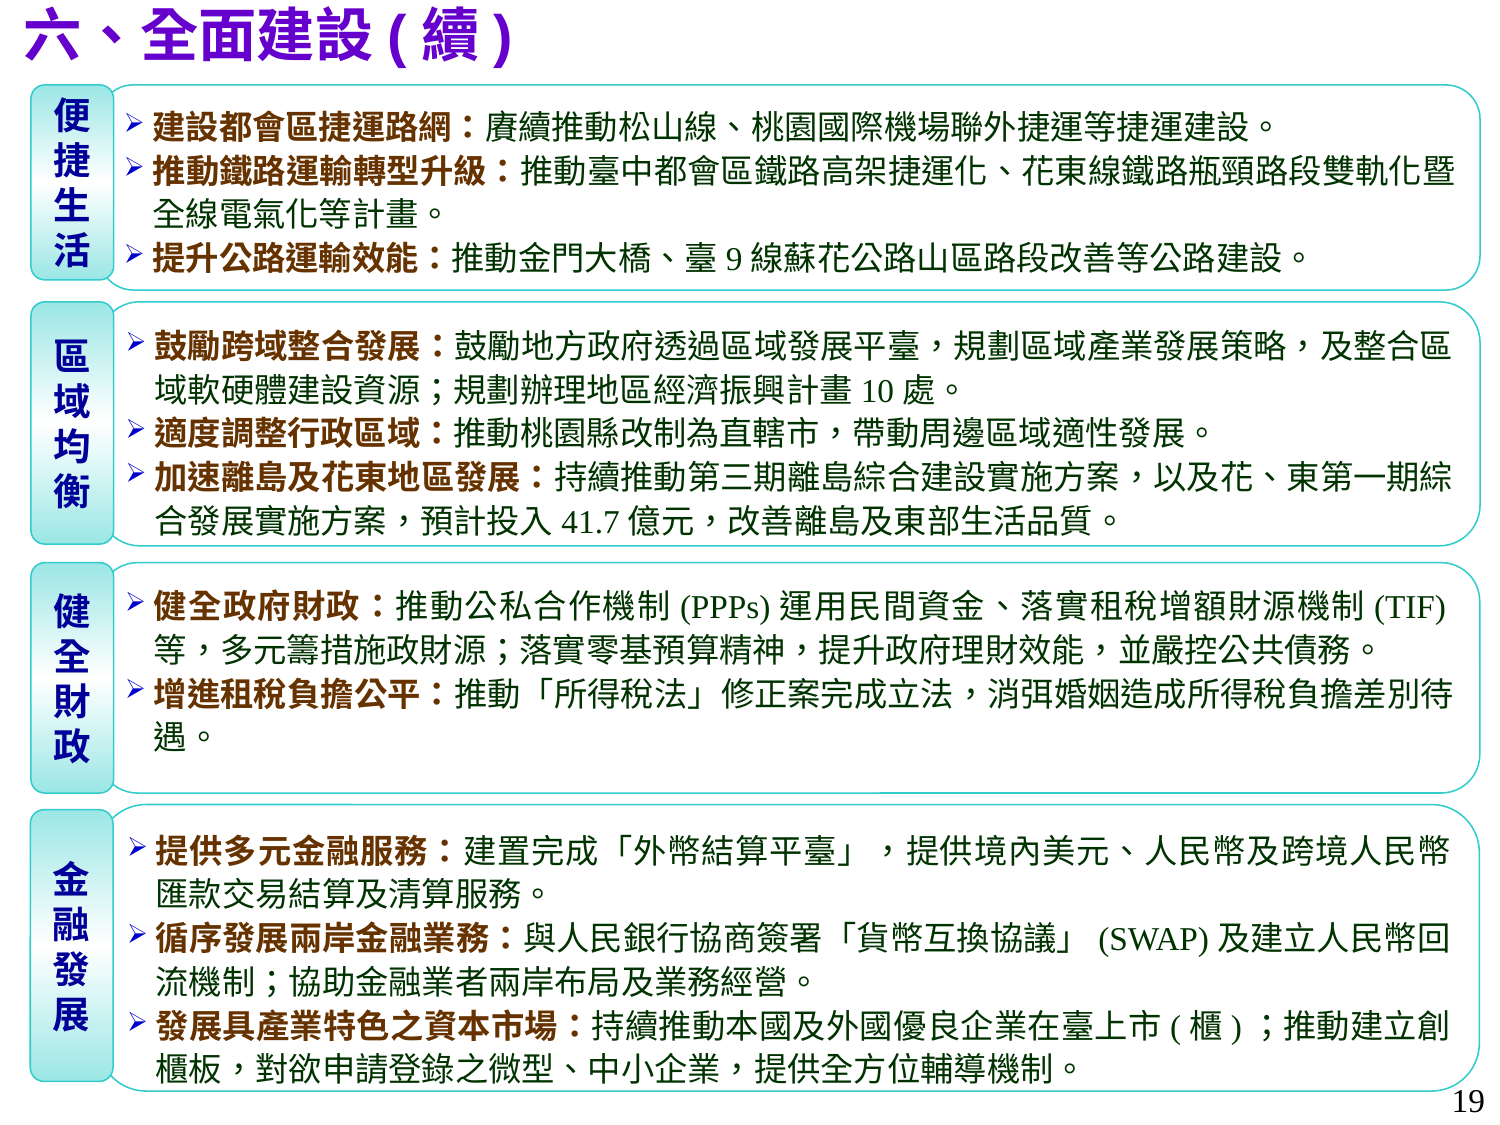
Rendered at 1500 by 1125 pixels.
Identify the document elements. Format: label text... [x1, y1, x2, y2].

text_box <編號> [1149, 1060, 1500, 1125]
text_box 建設都會區捷運路網：賡續推動松山線、桃園國際機場聯外捷運等捷運建設。 推動鐵路運輸轉型升級：推動臺中都會區鐵路高架捷運化、花東線鐵路瓶頸路段雙軌化暨全線電氣化等計畫。 提升公路運輸效能：推動金門大橋、臺9線蘇花公路山區路段改善等公路建設。 [107, 84, 1481, 291]
text_box 鼓勵跨域整合發展：鼓勵地方政府透過區域發展平臺，規劃區域產業發展策略，及整合區域軟硬體建設資源；規劃辦理地區經濟振興計畫10處。 適度調整行政區域：推動桃園縣改制為直轄市，帶動周邊區域適性發展。 加速離島及花東地區發展：持續推動第三期離島綜合建設實施方案，以及花、東第一期綜合發展實施方案，預計投入41.7億元，改善離島及東部生活品質。 [113, 301, 1481, 546]
text_box 健全政府財政：推動公私合作機制(PPPs)運用民間資金、落實租稅增額財源機制(TIF)等，多元籌措施政財源；落實零基預算精神，提升政府理財效能，並嚴控公共債務。 增進租稅負擔公平：推動「所得稅法」修正案完成立法，消弭婚姻造成所得稅負擔差別待遇。 [113, 562, 1480, 794]
text_box 金融發展 [30, 809, 114, 1082]
text_box 區域均衡 [30, 301, 114, 545]
text_box 提供多元金融服務：建置完成「外幣結算平臺」，提供境內美元、人民幣及跨境人民幣匯款交易結算及清算服務。 循序發展兩岸金融業務：與人民銀行協商簽署「貨幣互換協議」(SWAP)及建立人民幣回流機制；協助金融業者兩岸布局及業務經營。 發展具產業特色之資本市場：持續推動本國及外國優良企業在臺上市(櫃)；推動建立創櫃板，對欲申請登錄之微型、中小企業，提供全方位輔導機制。 [111, 804, 1480, 1092]
text_box 健全財政 [30, 562, 114, 794]
text_box 便捷生活 [30, 84, 114, 280]
text_box 六、全面建設(續) [23, 0, 809, 84]
